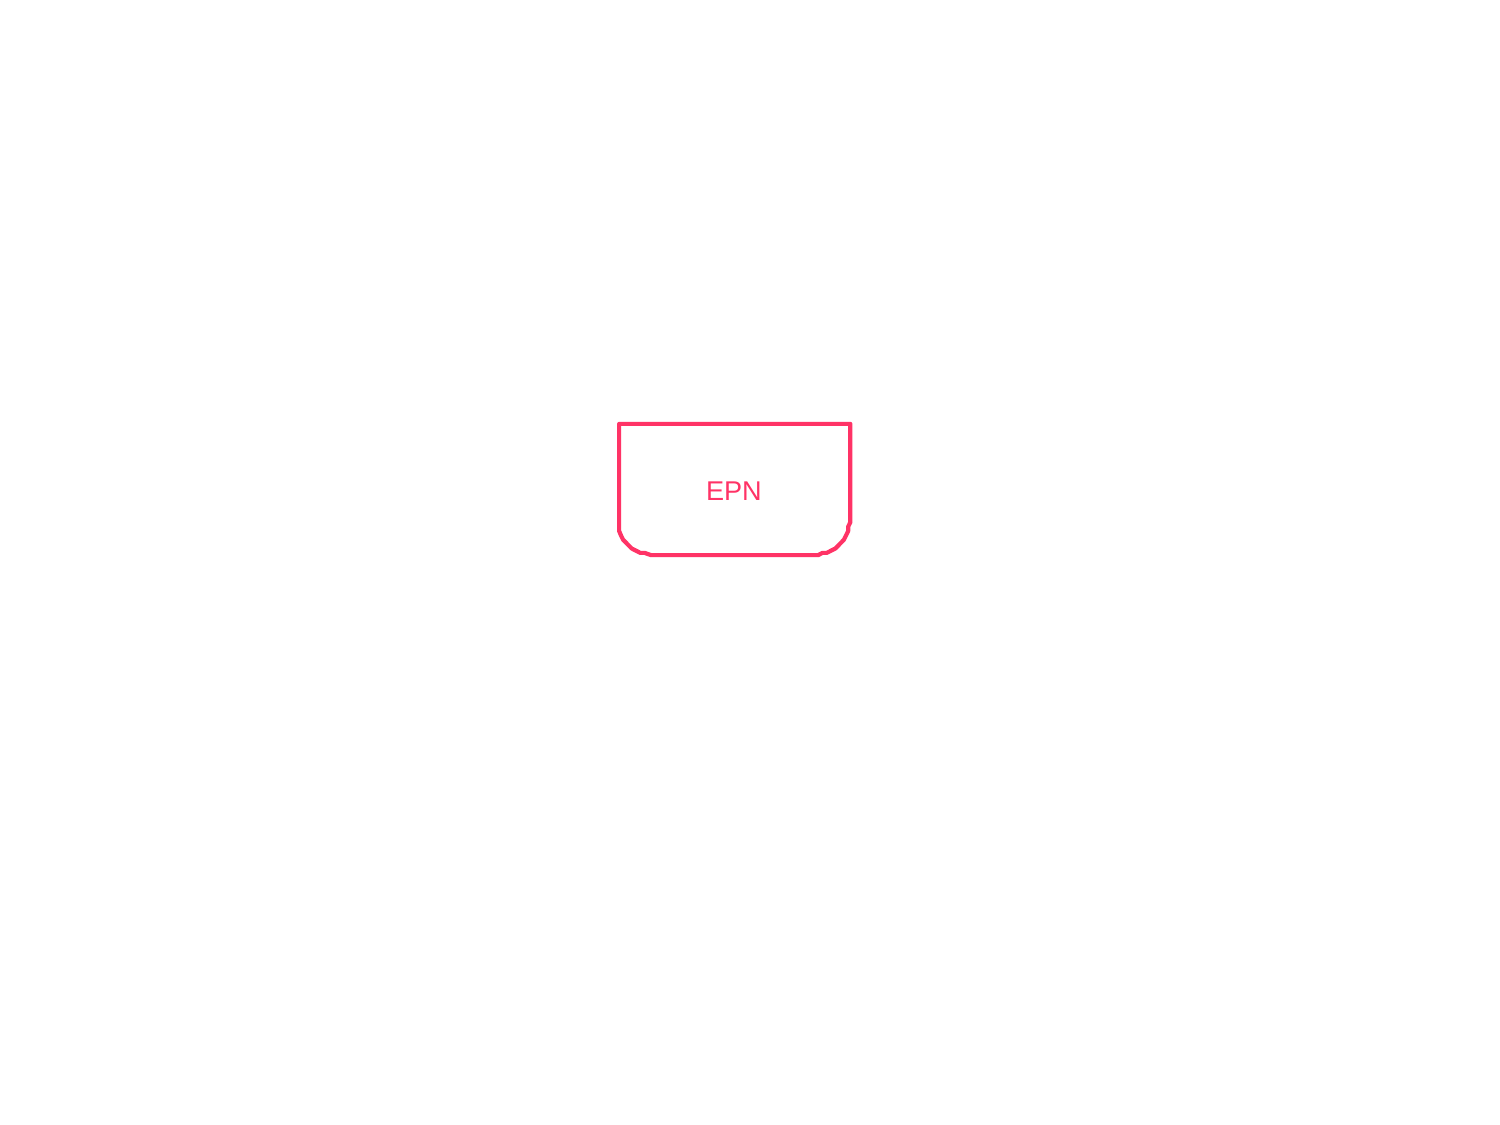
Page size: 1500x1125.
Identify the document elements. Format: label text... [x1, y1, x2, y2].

text_box [622, 426, 848, 553]
text_box EPN [691, 465, 777, 514]
